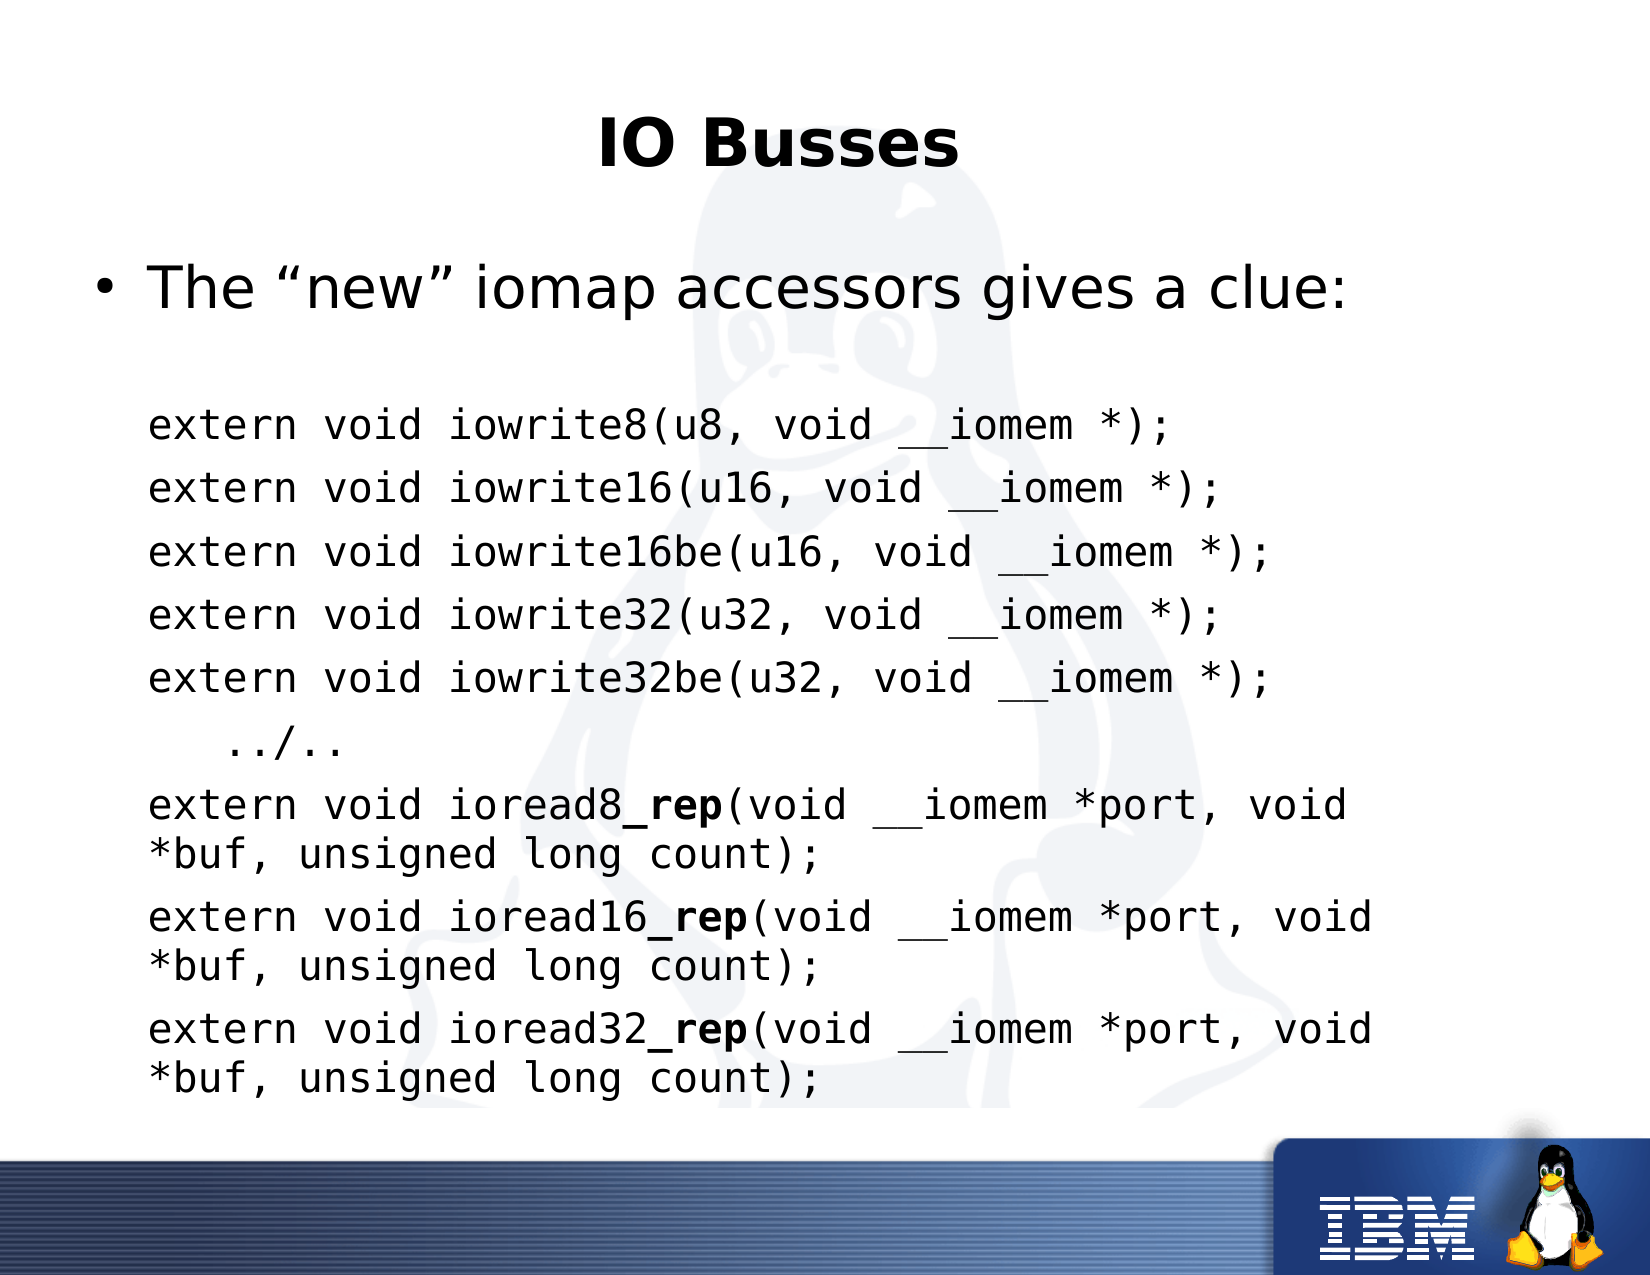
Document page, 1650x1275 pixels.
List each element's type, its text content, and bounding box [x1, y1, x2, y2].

title IO Busses [76, 76, 1457, 211]
list The “new” iomap accessors gives a clue: extern void iowrite8(u8, void __iomem *); extern void iowrite16(u16, void __iomem *); extern void iowrite16be(u16, void __iomem *); extern void iowrite32(u32, void __iomem *); extern void iowrite32be(u32, void __iomem *); ../.. extern void ioread8_rep(void __iomem *port, void *buf, unsigned long count); extern void ioread16_rep(void __iomem *port, void *buf, unsigned long count); extern void ioread32_rep(void __iomem *port, void *buf, unsigned long count); [76, 253, 1457, 1147]
